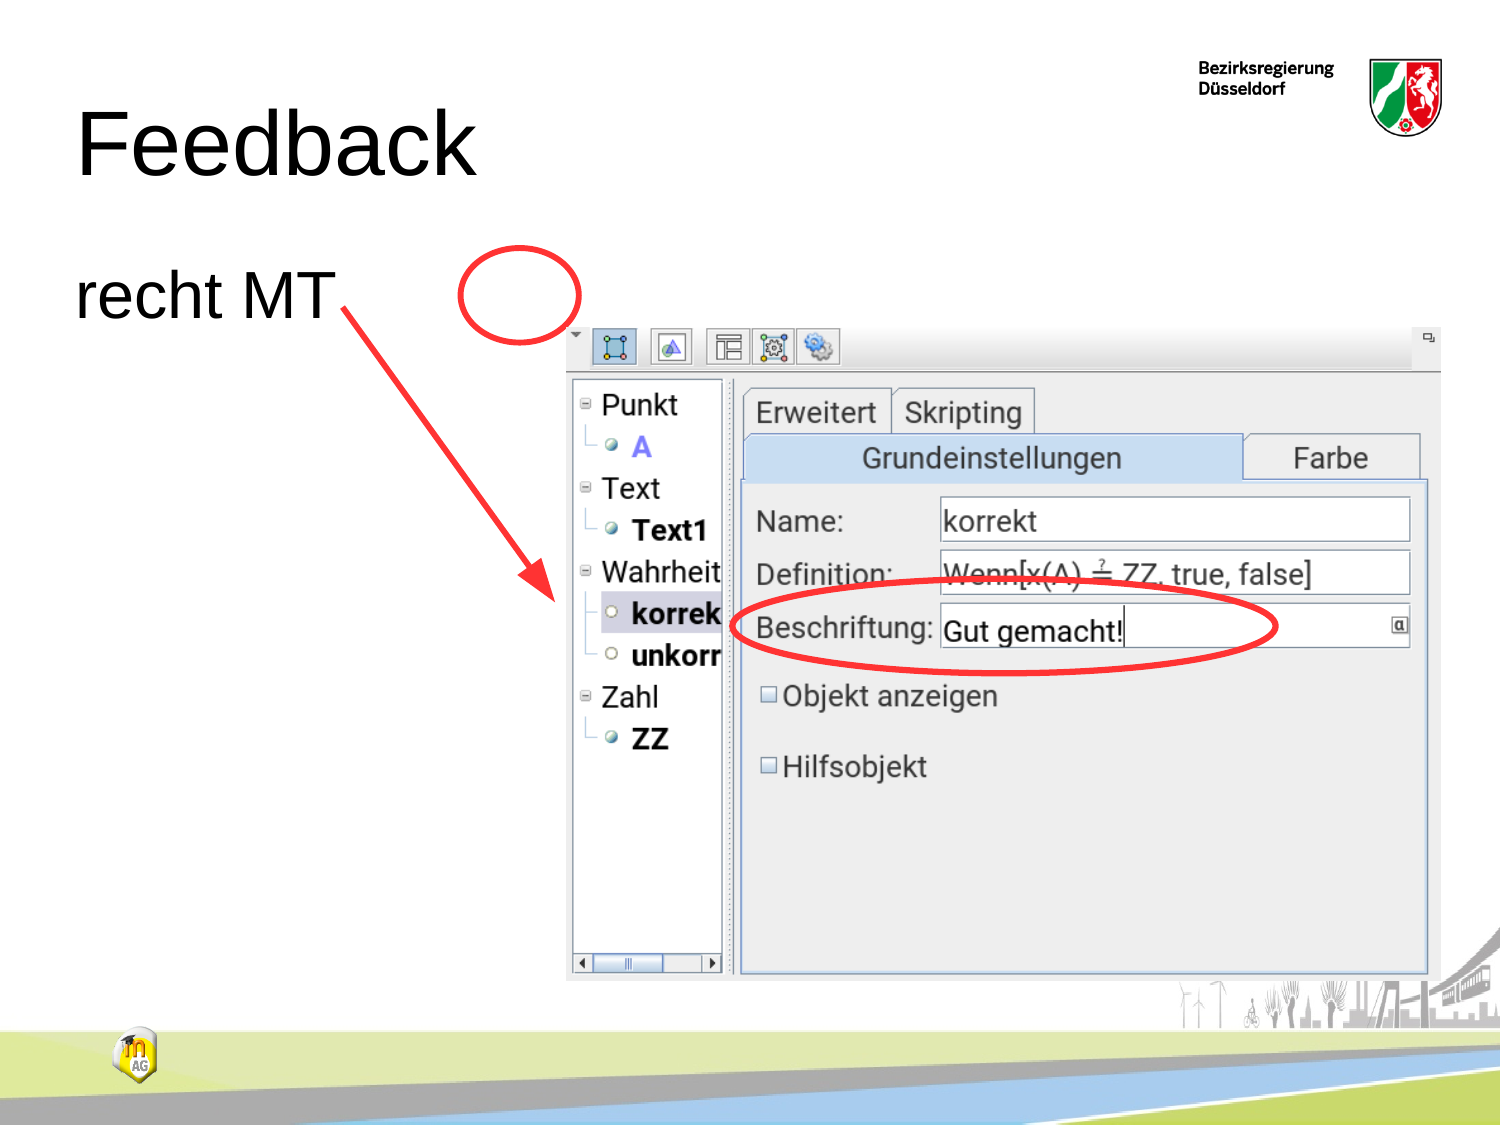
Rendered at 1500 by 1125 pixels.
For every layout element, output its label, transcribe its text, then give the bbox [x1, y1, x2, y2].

picture [0, 327, 1500, 1125]
title Feedback [75, 44, 1425, 233]
picture [1425, 58, 1442, 137]
subtitle recht MT [75, 212, 969, 378]
